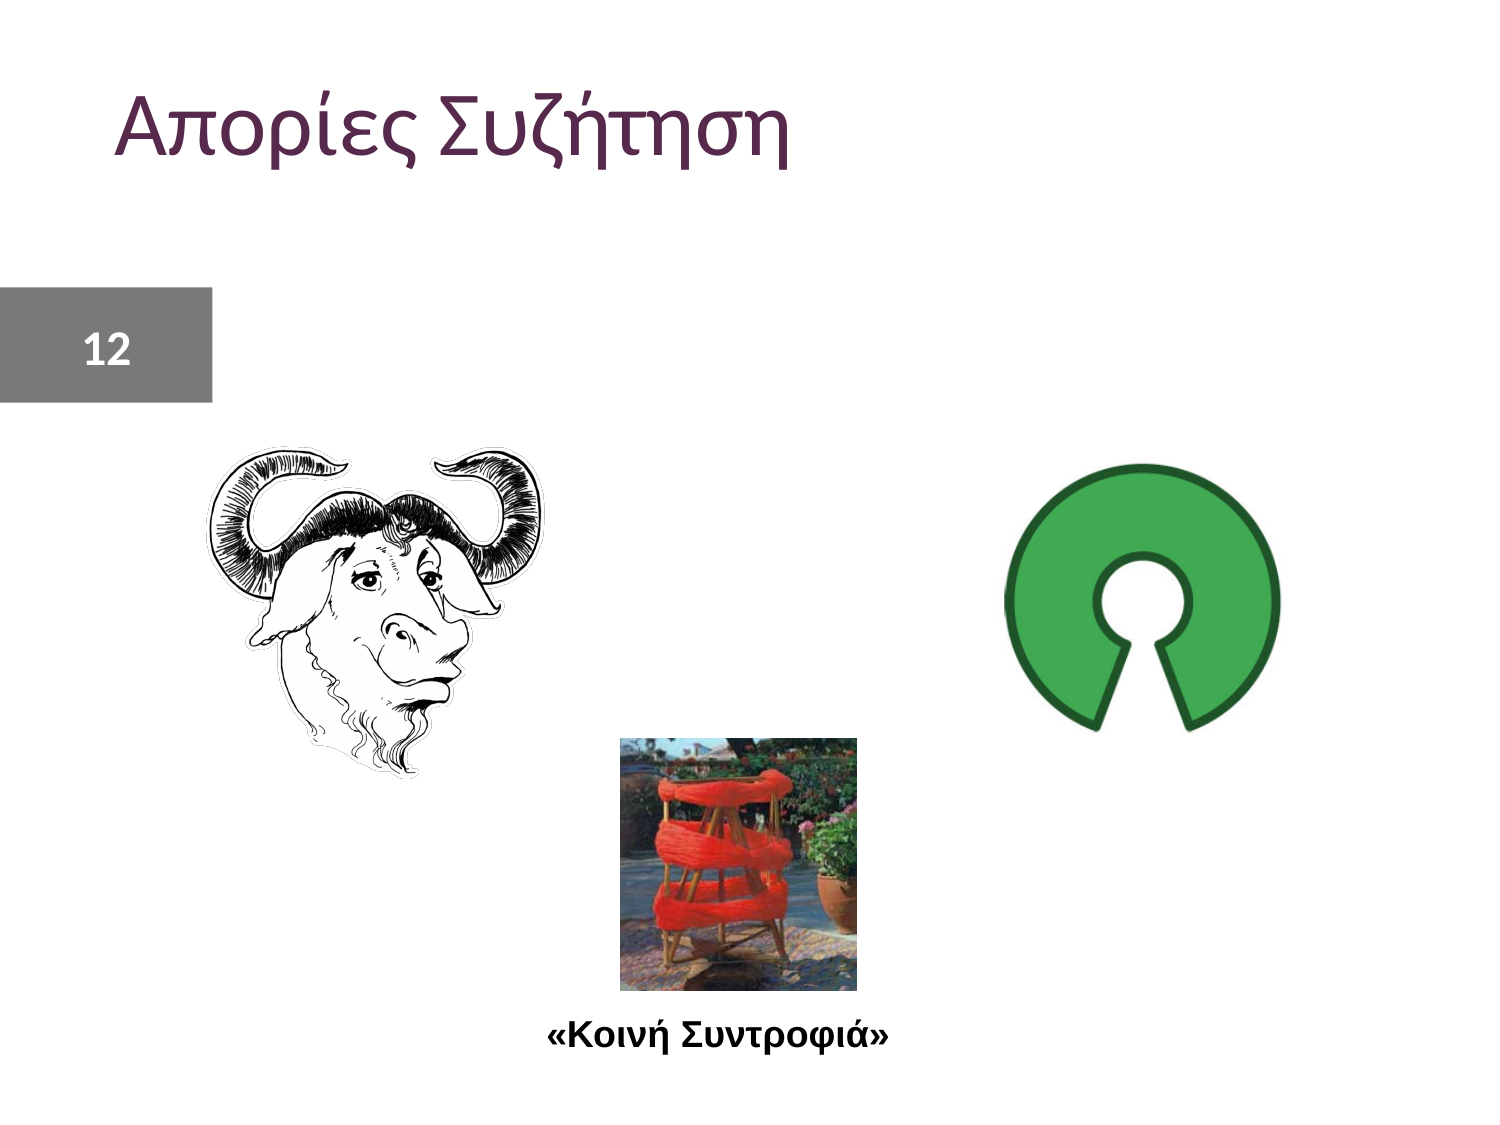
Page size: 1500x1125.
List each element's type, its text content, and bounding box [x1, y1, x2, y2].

picture [177, 413, 562, 798]
text_box [0, 287, 213, 403]
picture [620, 738, 857, 991]
picture [903, 440, 1388, 768]
title Απορίες Συζήτηση [99, 37, 1438, 201]
text_box «Κοινή Συντροφιά» [531, 1006, 944, 1063]
